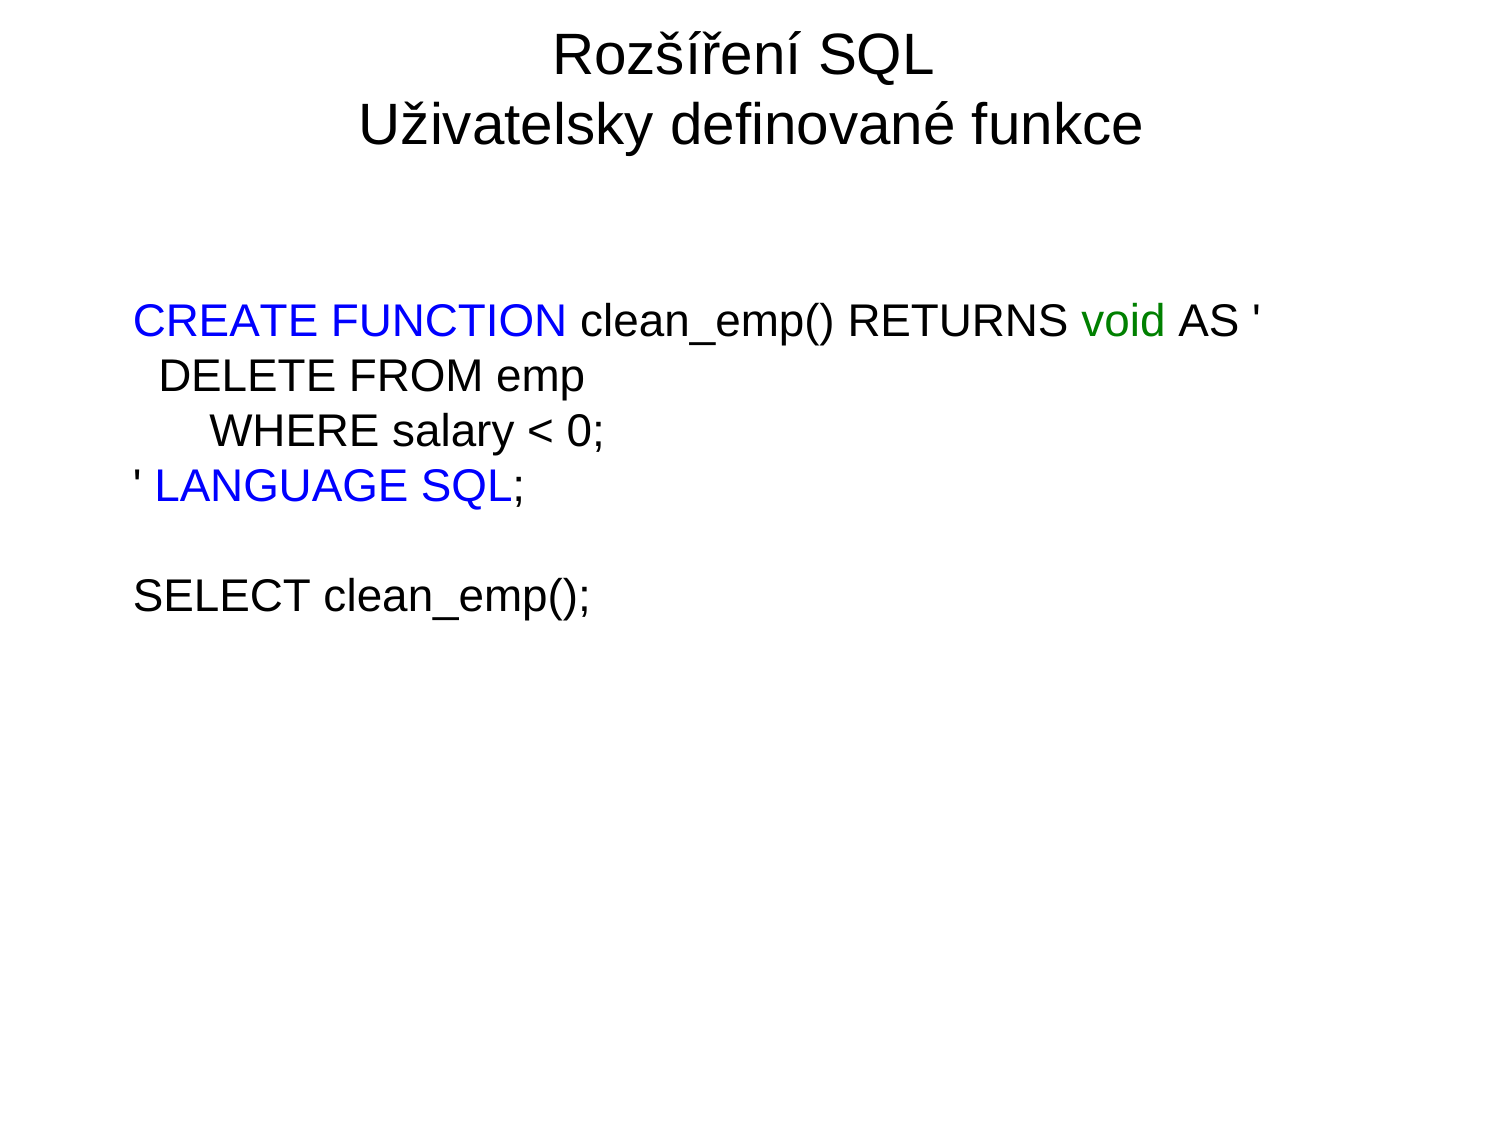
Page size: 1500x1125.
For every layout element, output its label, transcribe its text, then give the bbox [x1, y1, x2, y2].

title Rozšíření SQL Uživatelsky definované funkce [76, 29, 1427, 144]
text_box CREATE FUNCTION clean_emp() RETURNS void AS ' DELETE FROM emp WHERE salary < 0; ' LANGUAGE SQL; SELECT clean_emp(); [118, 283, 1335, 969]
